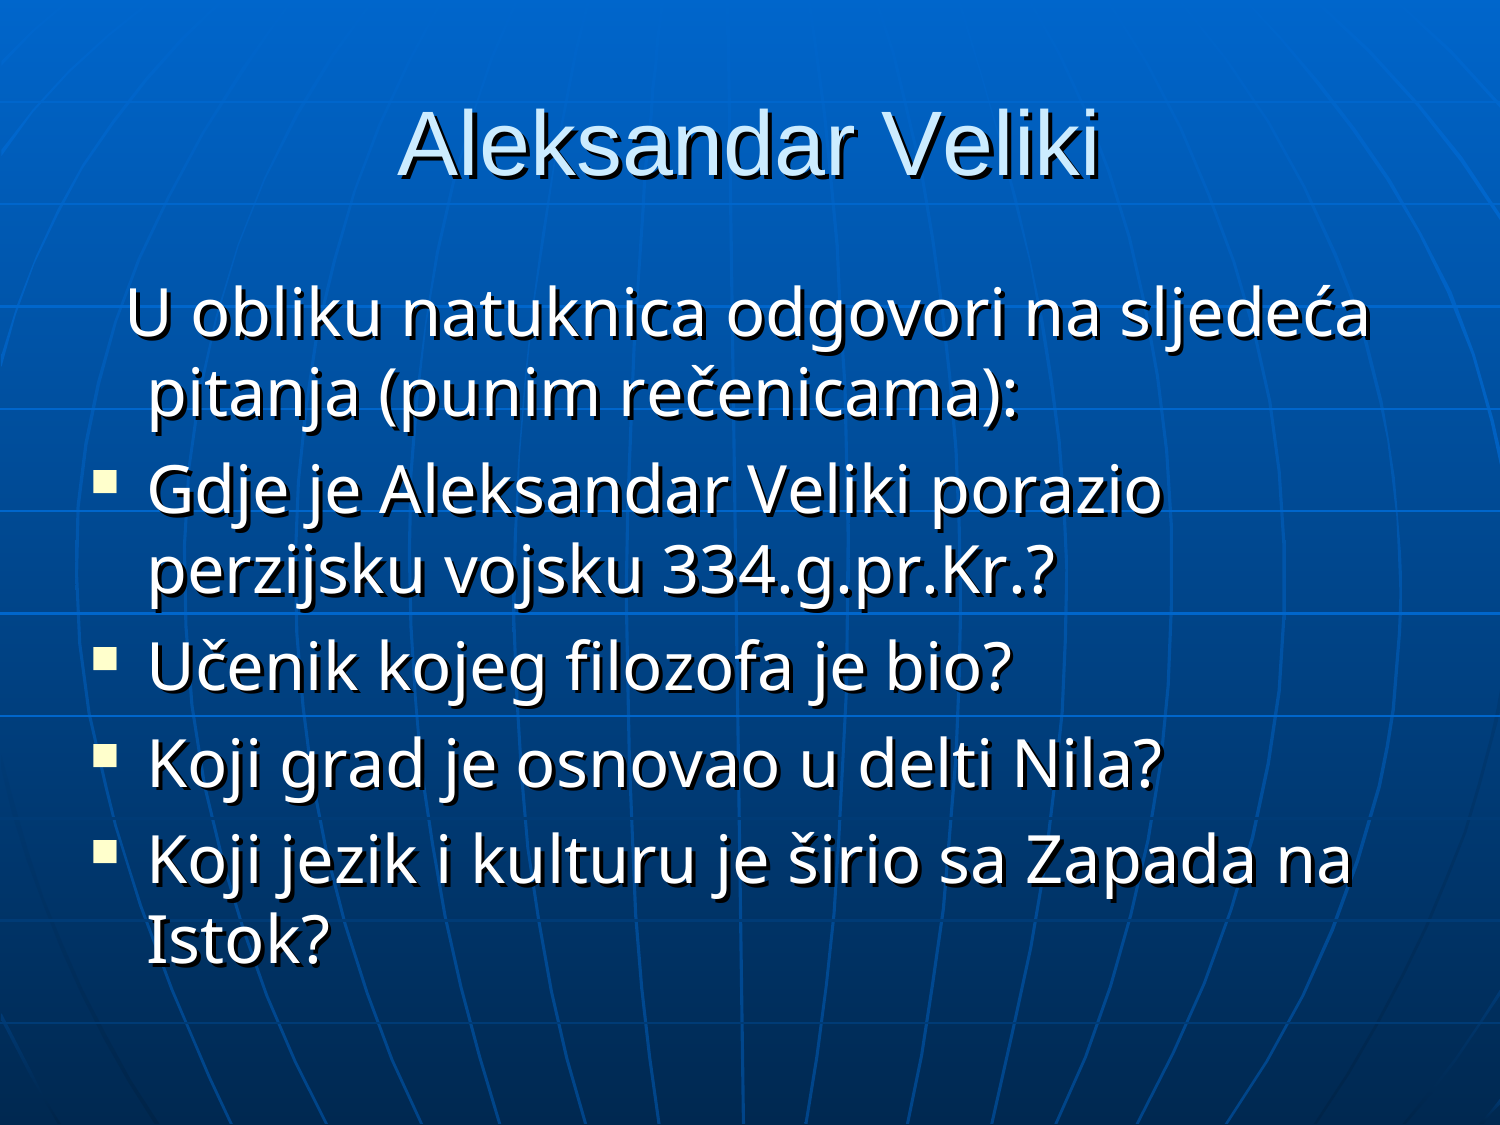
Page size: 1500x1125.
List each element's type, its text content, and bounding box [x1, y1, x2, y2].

title Aleksandar Veliki [75, 45, 1426, 233]
list U obliku natuknica odgovori na sljedeća pitanja (punim rečenicama): Gdje je Aleksandar Veliki porazio perzijsku vojsku 334.g.pr.Kr.? Učenik kojeg filozofa je bio? Koji grad je osnovao u delti Nila? Koji jezik i kulturu je širio sa Zapada na Istok? [75, 262, 1426, 1006]
